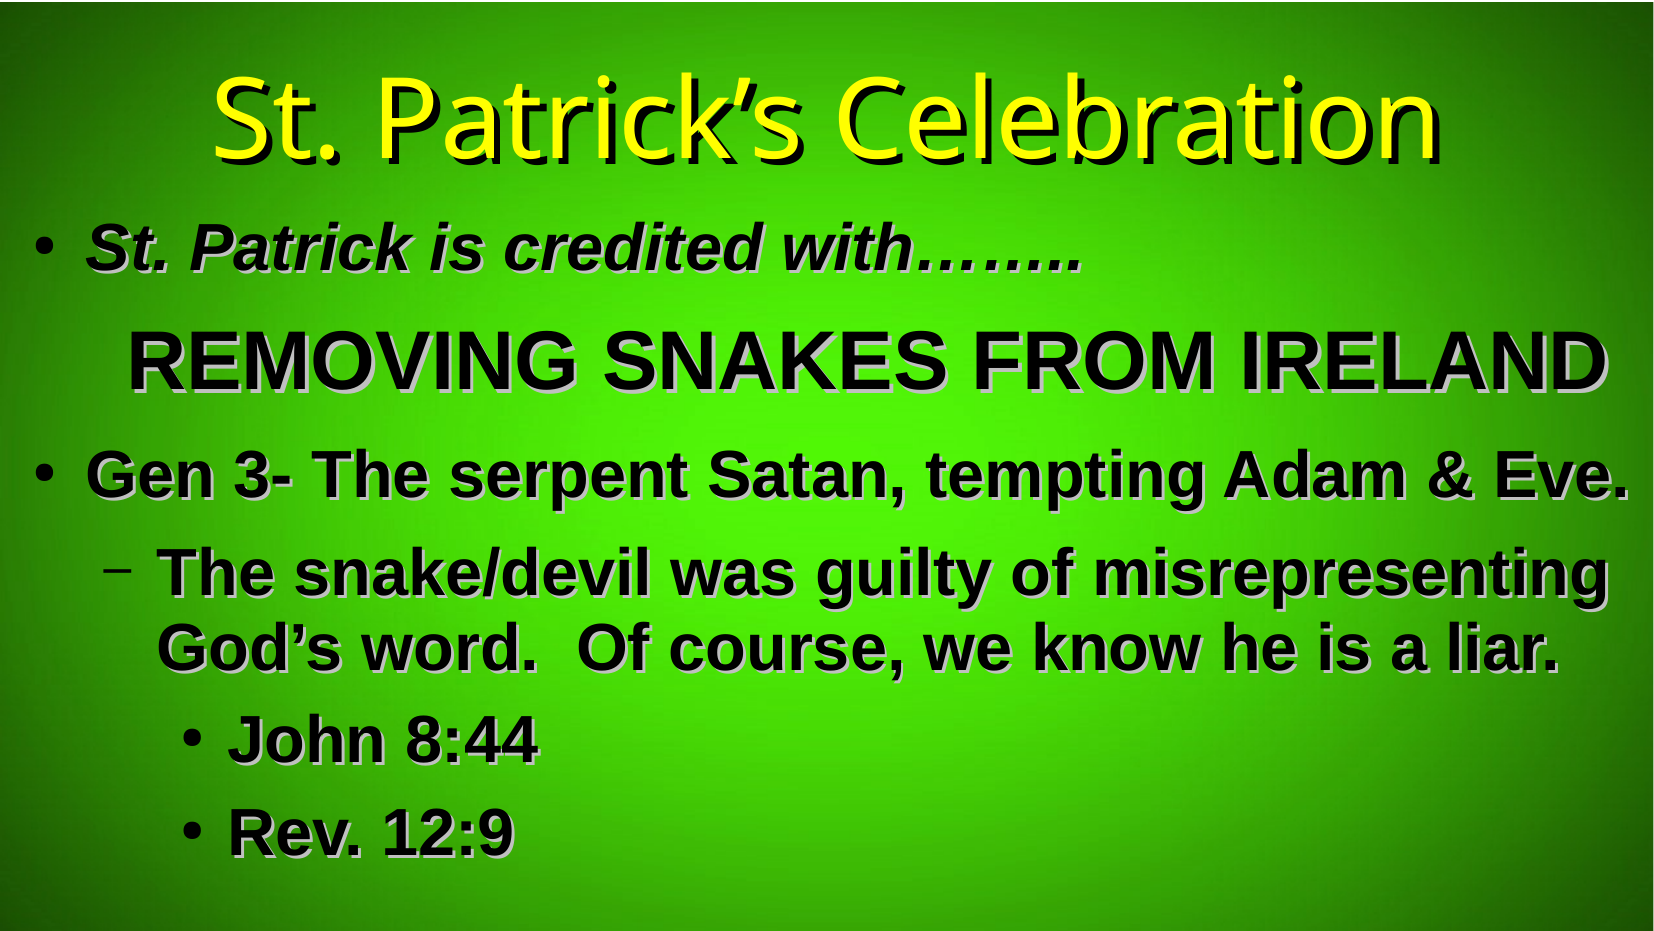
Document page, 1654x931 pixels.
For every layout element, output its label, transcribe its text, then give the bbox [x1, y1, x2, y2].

list St. Patrick is credited with…….. REMOVING SNAKES FROM IRELAND Gen 3- The serpent Satan, tempting Adam & Eve. The snake/devil was guilty of misrepresenting God’s word. Of course, we know he is a liar. John 8:44 Rev. 12:9 [15, 210, 1651, 931]
title St. Patrick’s Celebration [82, 25, 1571, 204]
picture [0, 2, 1654, 931]
